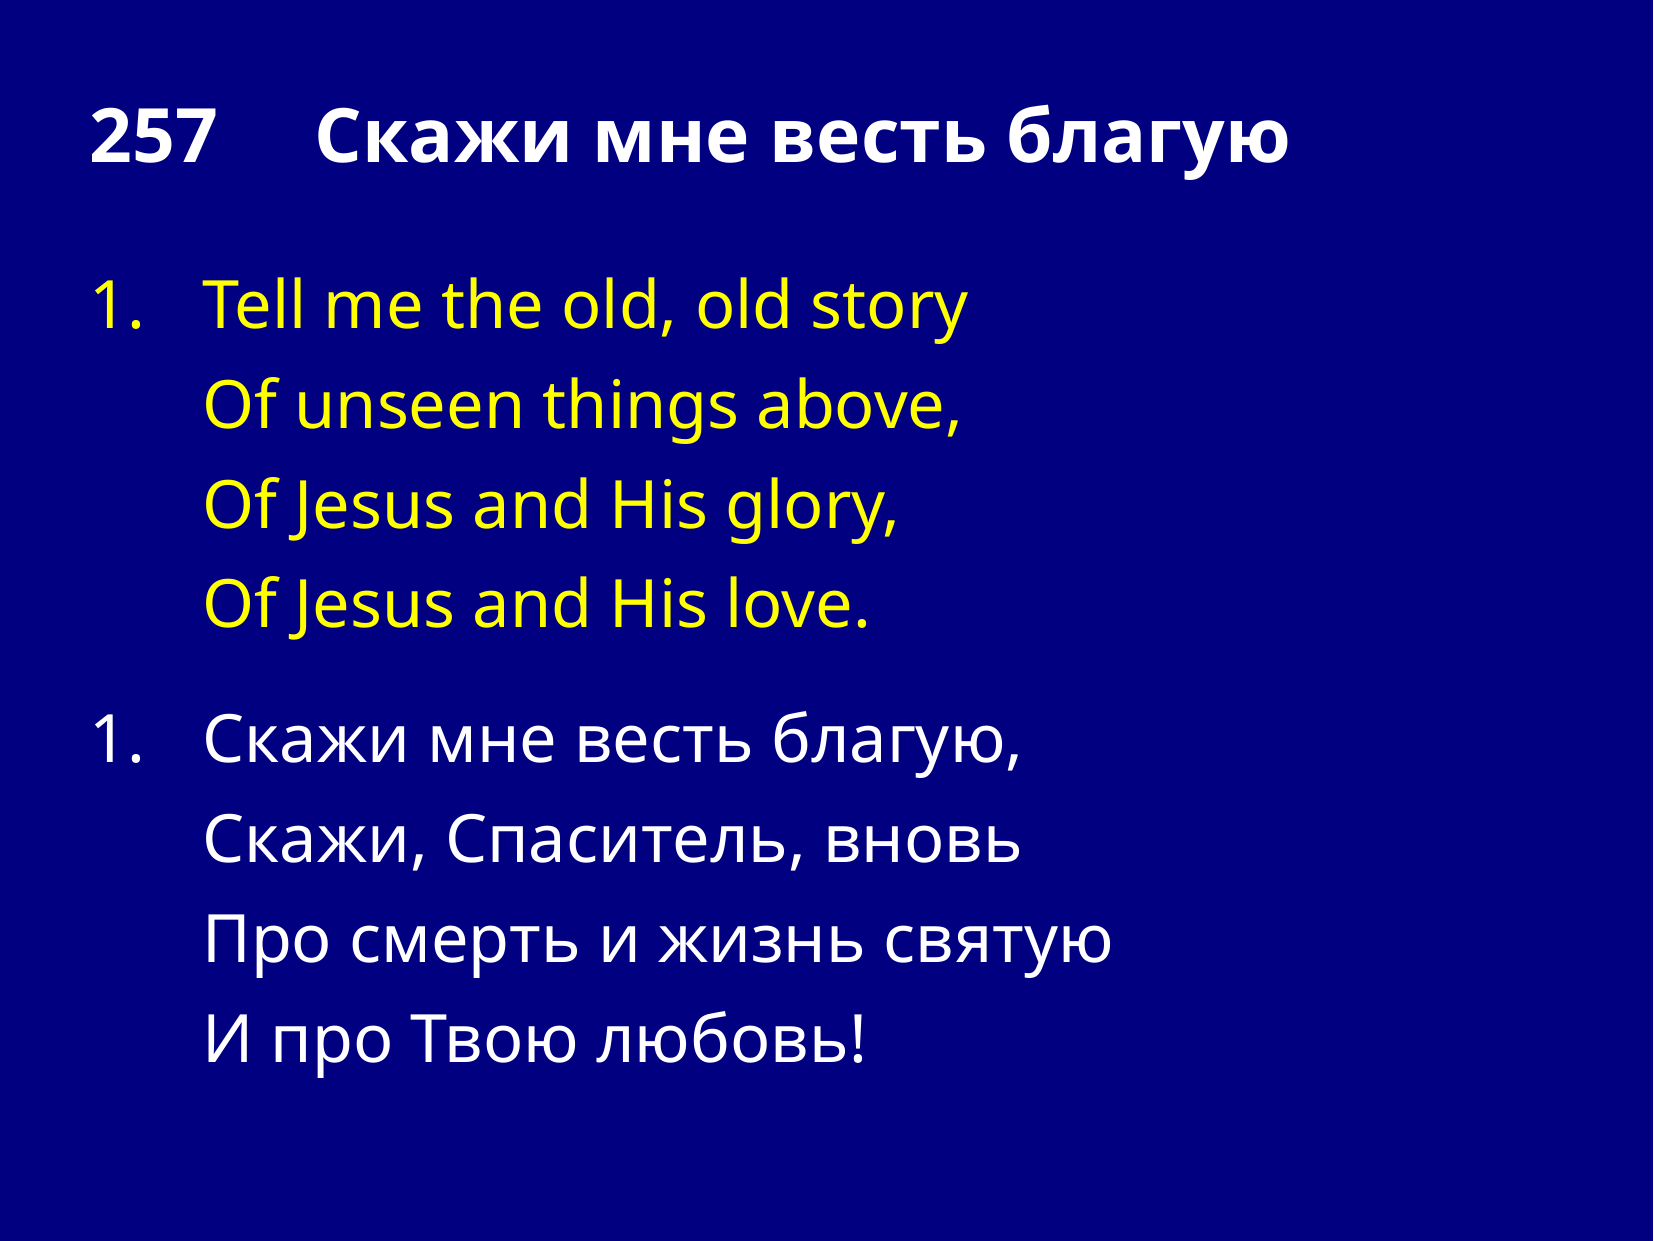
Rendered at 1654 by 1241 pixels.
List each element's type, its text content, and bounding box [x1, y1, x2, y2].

text_box 1. Скажи мне весть благую, Скажи, Спаситель, вновь Про смерть и жизнь святую И про Твою любовь! [75, 675, 1576, 1163]
text_box 257 Скажи мне весть благую [75, 75, 1576, 188]
text_box 1. Tell me the old, old story Of unseen things above, Of Jesus and His glory, Of Jesus and His love. [75, 188, 1576, 638]
